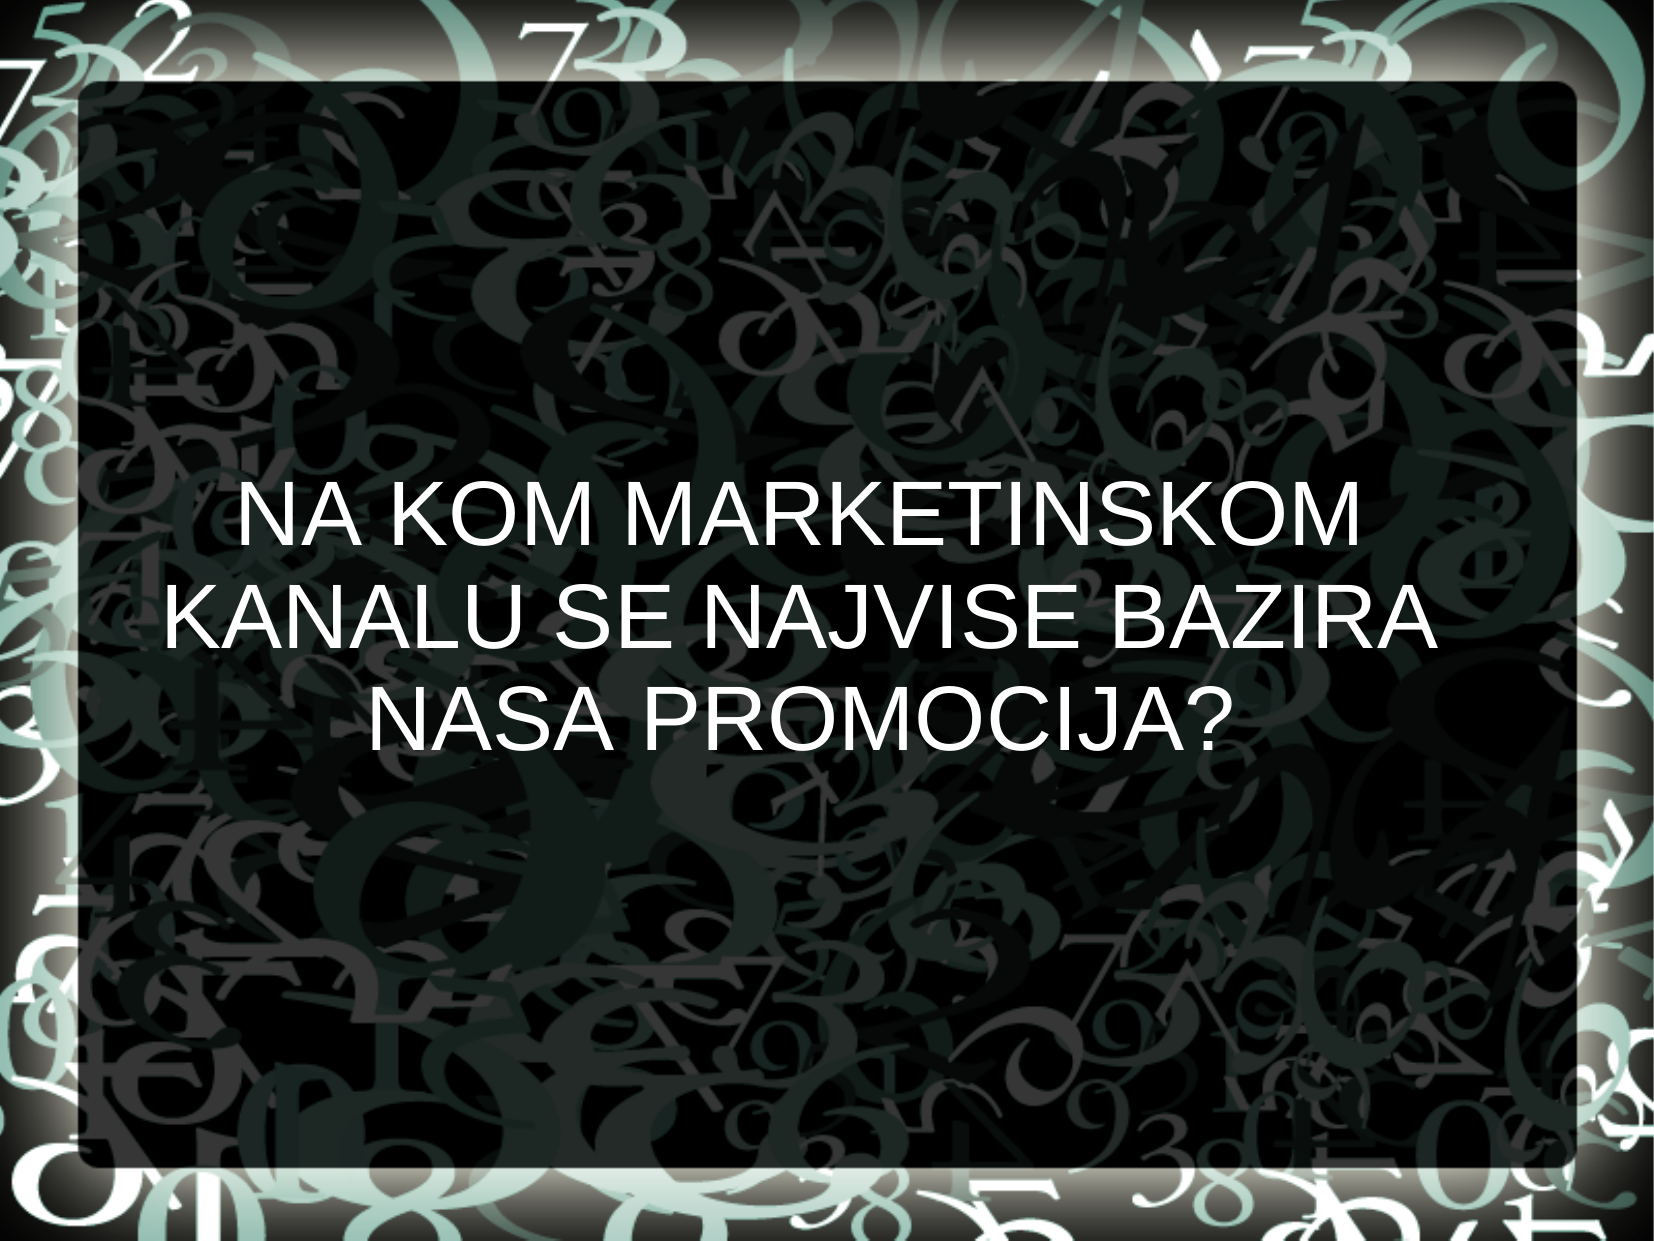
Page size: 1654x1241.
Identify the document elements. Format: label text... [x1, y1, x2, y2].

title NA KOM MARKETINSKOM KANALU SE NAJVISE BAZIRA NASA PROMOCIJA? [56, 462, 1546, 771]
picture [0, 0, 1654, 1241]
